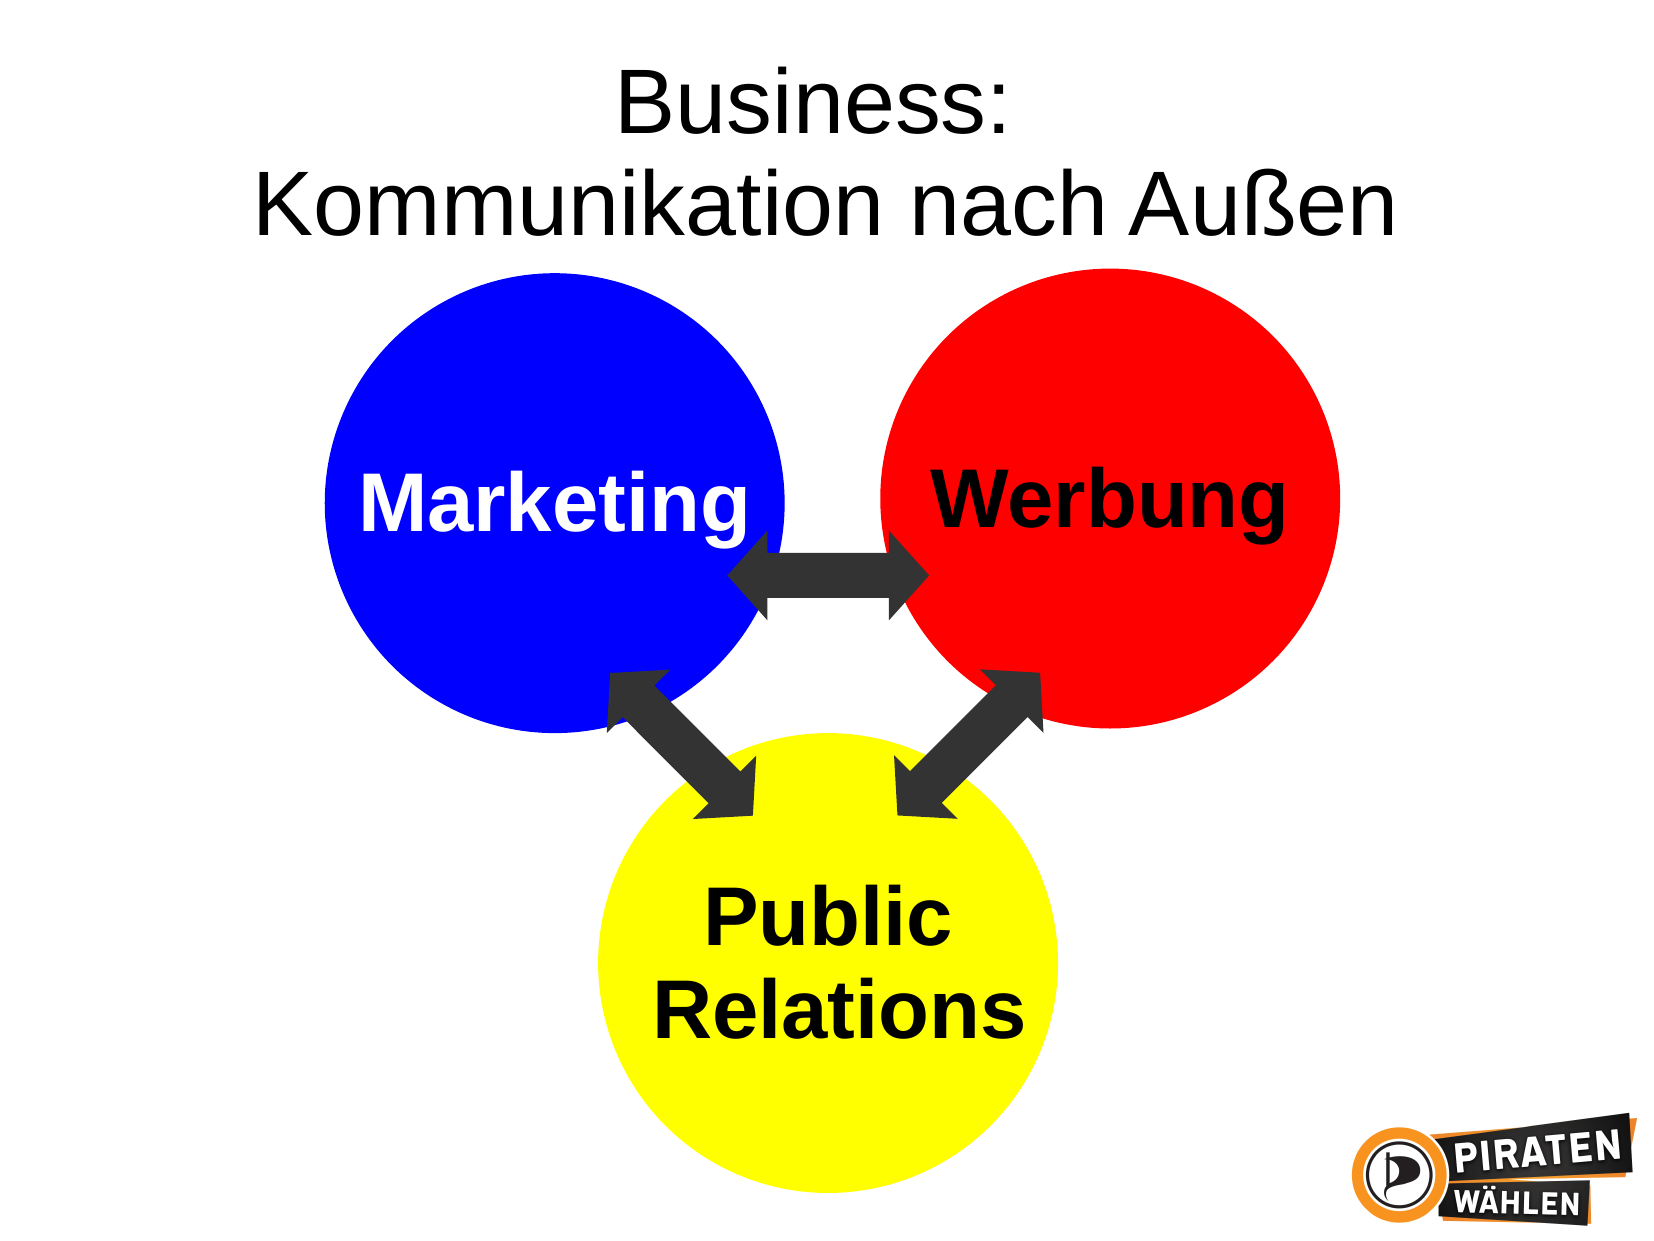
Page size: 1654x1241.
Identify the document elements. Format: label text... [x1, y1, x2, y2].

text_box [606, 669, 757, 820]
text_box Marketing [324, 273, 785, 734]
text_box Public Relations [598, 733, 1059, 1193]
text_box [727, 530, 930, 621]
text_box [894, 669, 1044, 819]
text_box Werbung [880, 268, 1341, 729]
picture [1337, 1098, 1654, 1241]
title Business: Kommunikation nach Außen [82, 49, 1571, 257]
